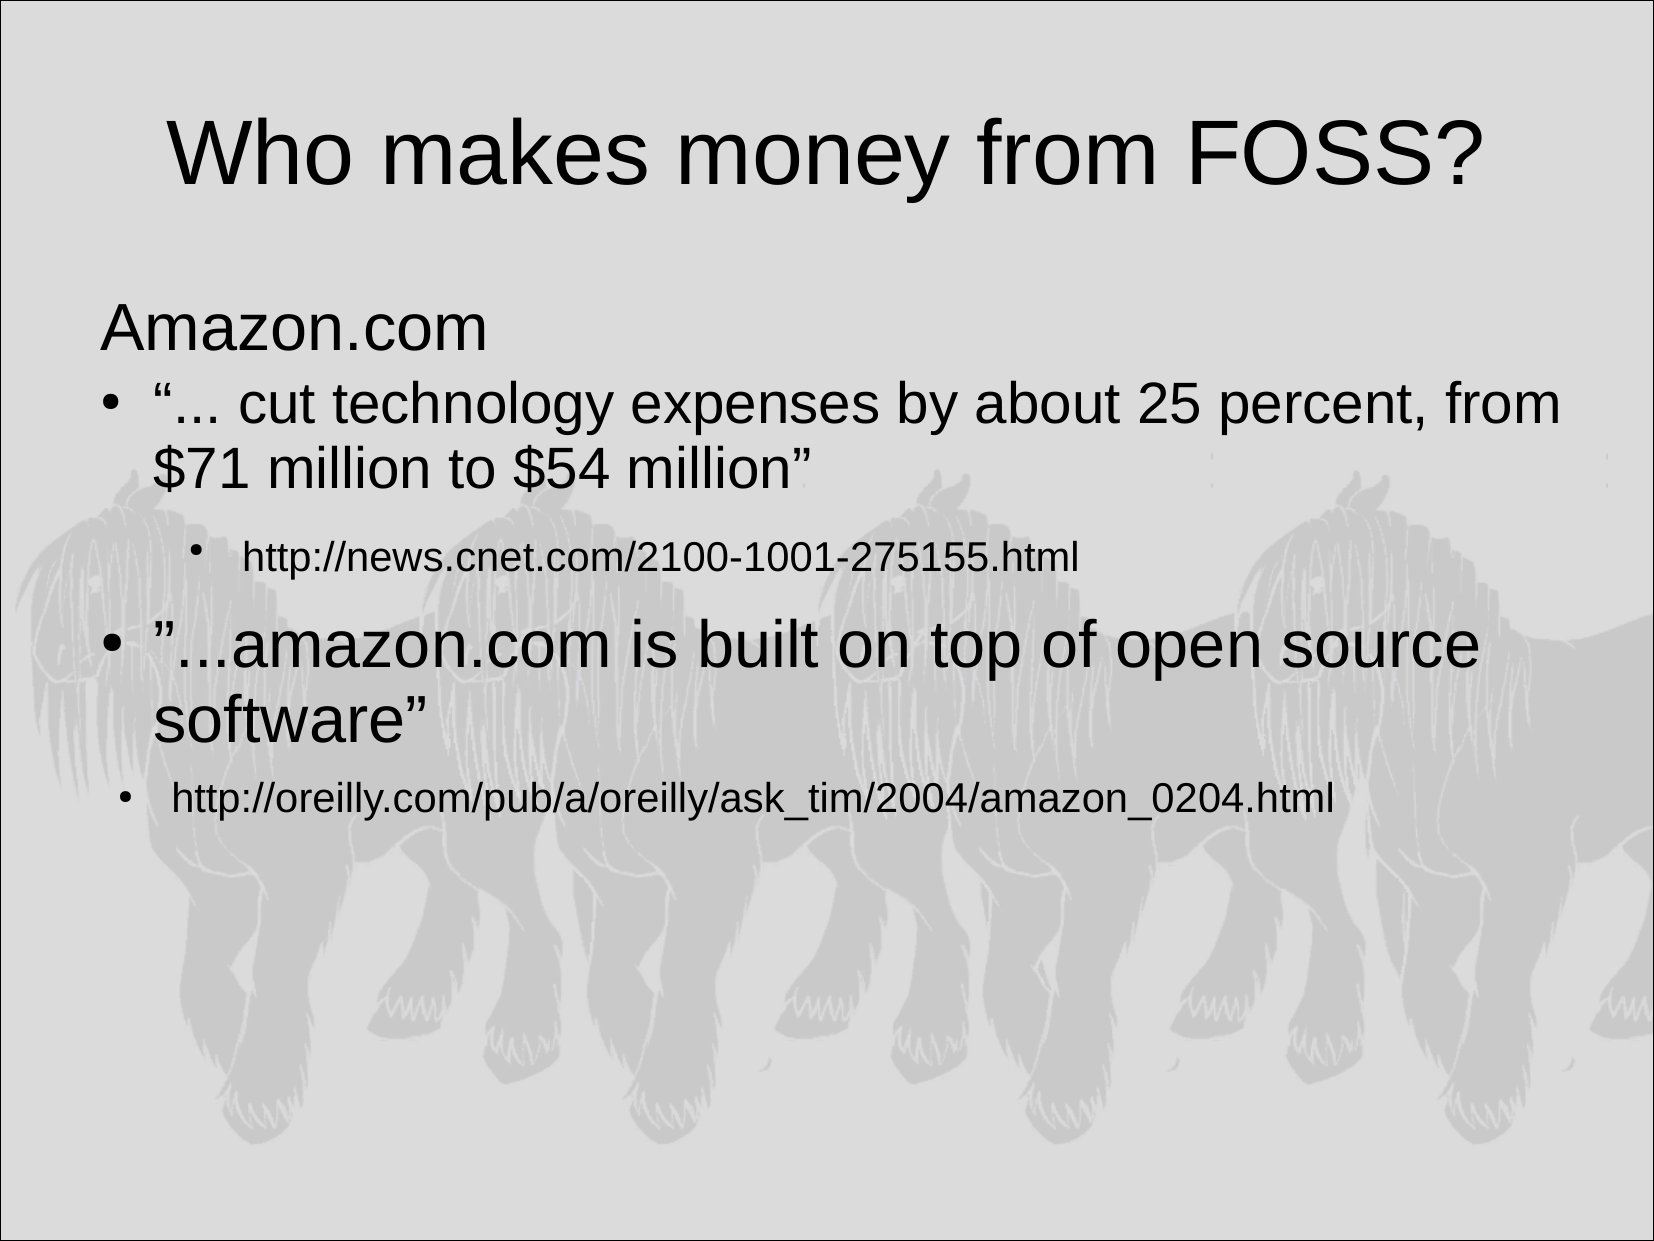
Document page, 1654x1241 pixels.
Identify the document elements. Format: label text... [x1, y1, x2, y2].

list Amazon.com “... cut technology expenses by about 25 percent, from $71 million to $54 million” http://news.cnet.com/2100-1001-275155.html ”...amazon.com is built on top of open source software” http://oreilly.com/pub/a/oreilly/ask_tim/2004/amazon_0204.html [82, 290, 1571, 1094]
title Who makes money from FOSS? [82, 49, 1571, 257]
